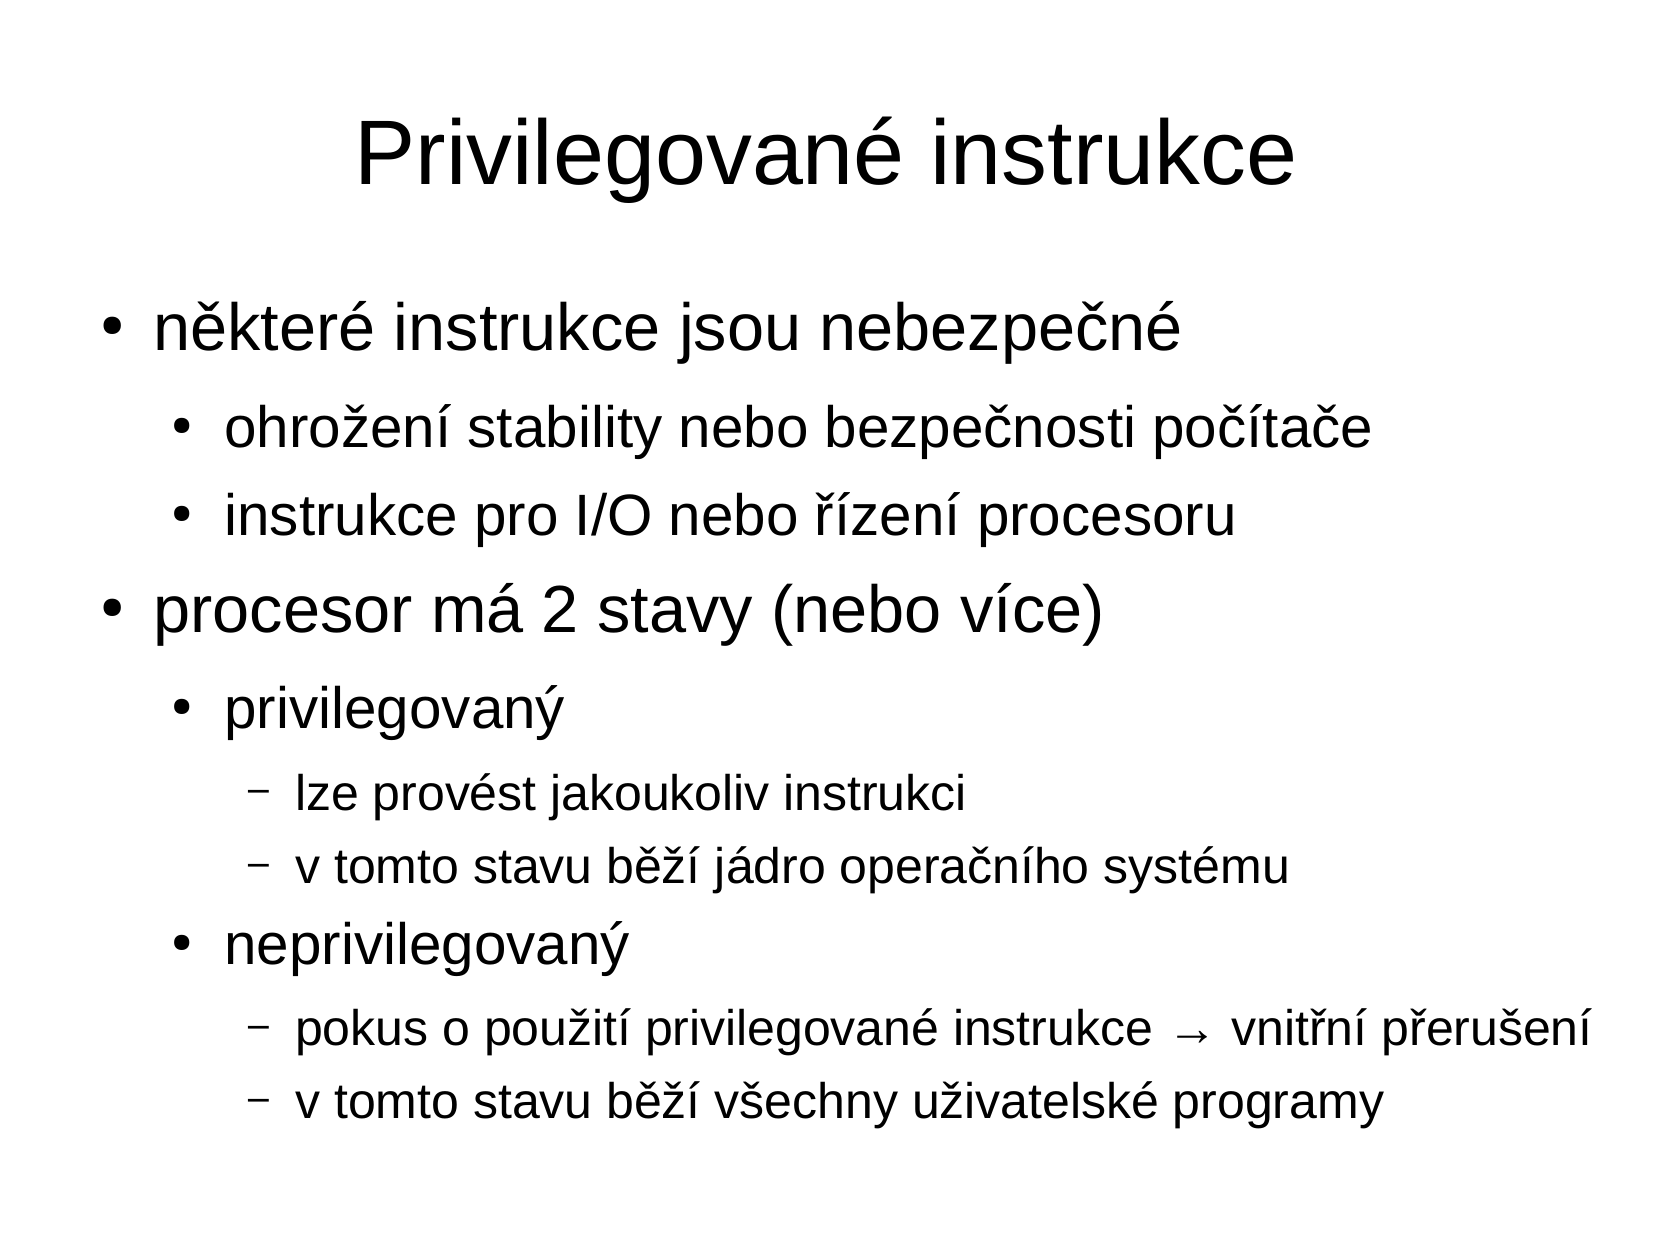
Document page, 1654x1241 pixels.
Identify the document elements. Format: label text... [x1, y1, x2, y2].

list některé instrukce jsou nebezpečné ohrožení stability nebo bezpečnosti počítače instrukce pro I/O nebo řízení procesoru procesor má 2 stavy (nebo více) privilegovaný lze provést jakoukoliv instrukci v tomto stavu běží jádro operačního systému neprivilegovaný pokus o použití privilegované instrukce → vnitřní přerušení v tomto stavu běží všechny uživatelské programy [82, 290, 1625, 1130]
title Privilegované instrukce [82, 56, 1571, 250]
